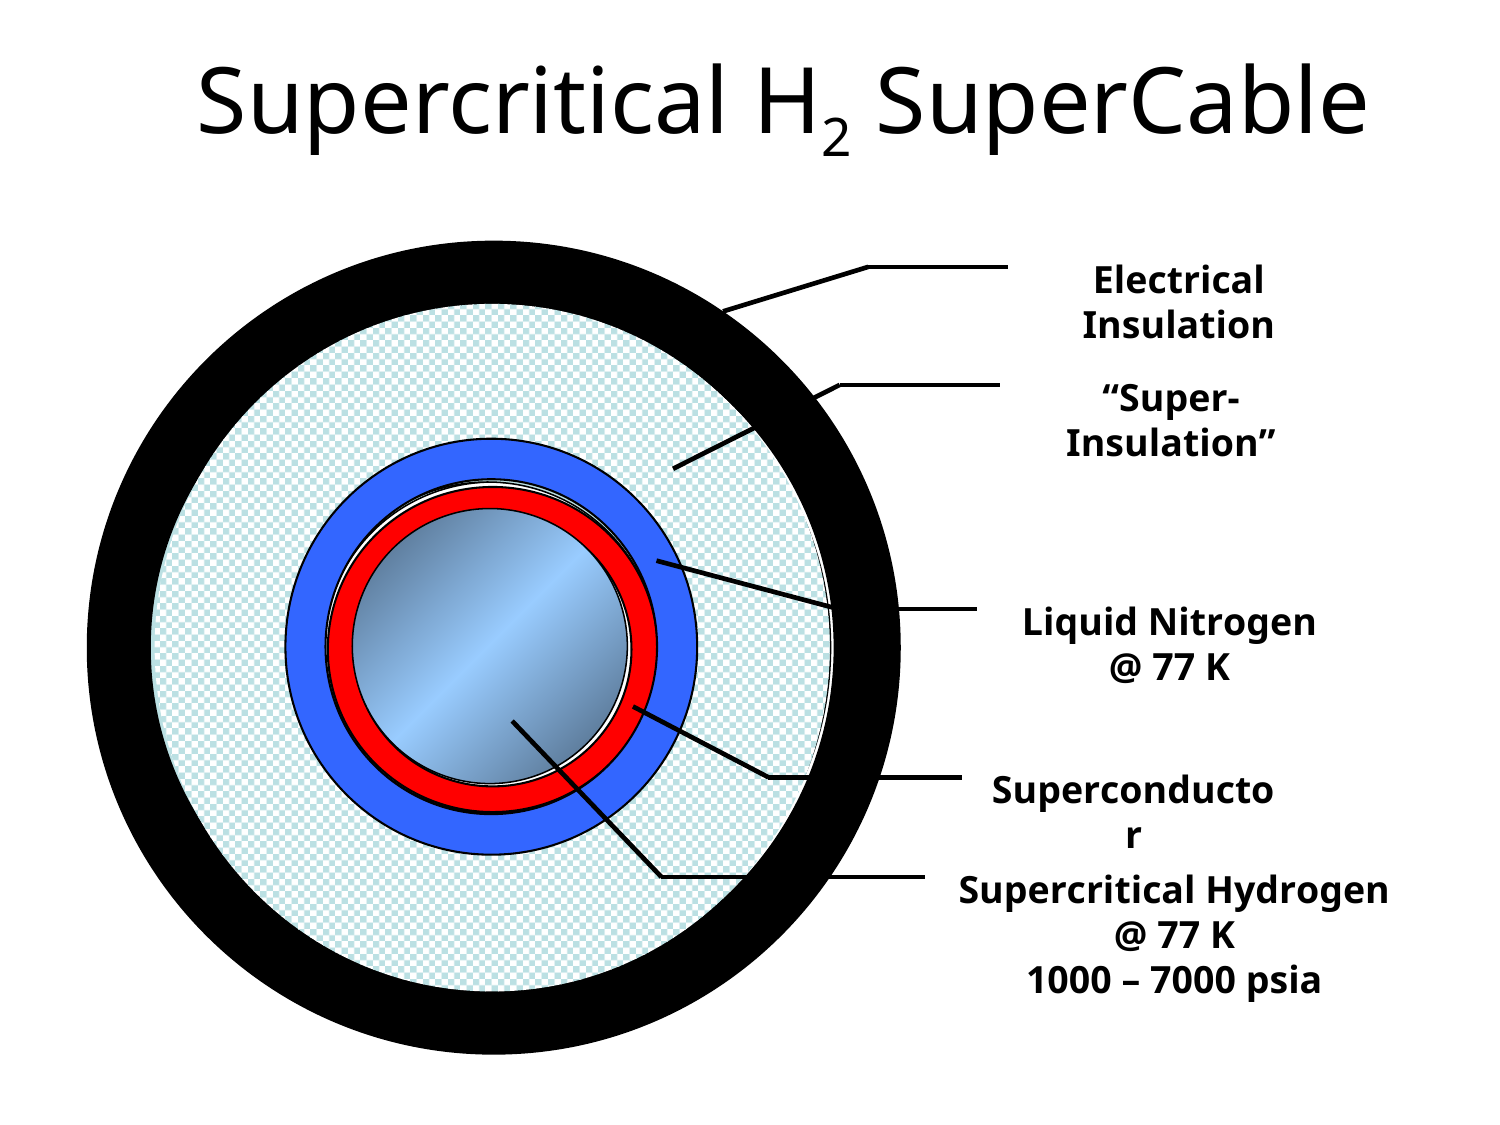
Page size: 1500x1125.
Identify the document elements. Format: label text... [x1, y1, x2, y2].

text_box Electrical Insulation [1021, 248, 1338, 348]
title Supercritical H2 SuperCable [125, 24, 1443, 185]
text_box “Super-Insulation” [1012, 366, 1329, 466]
text_box Supercritical Hydrogen @ 77 K 1000 – 7000 psia [938, 858, 1412, 1008]
text_box [87, 241, 899, 1054]
text_box [808, 608, 901, 777]
text_box Superconductor [975, 759, 1292, 858]
text_box Liquid Nitrogen @ 77 K [989, 591, 1350, 691]
